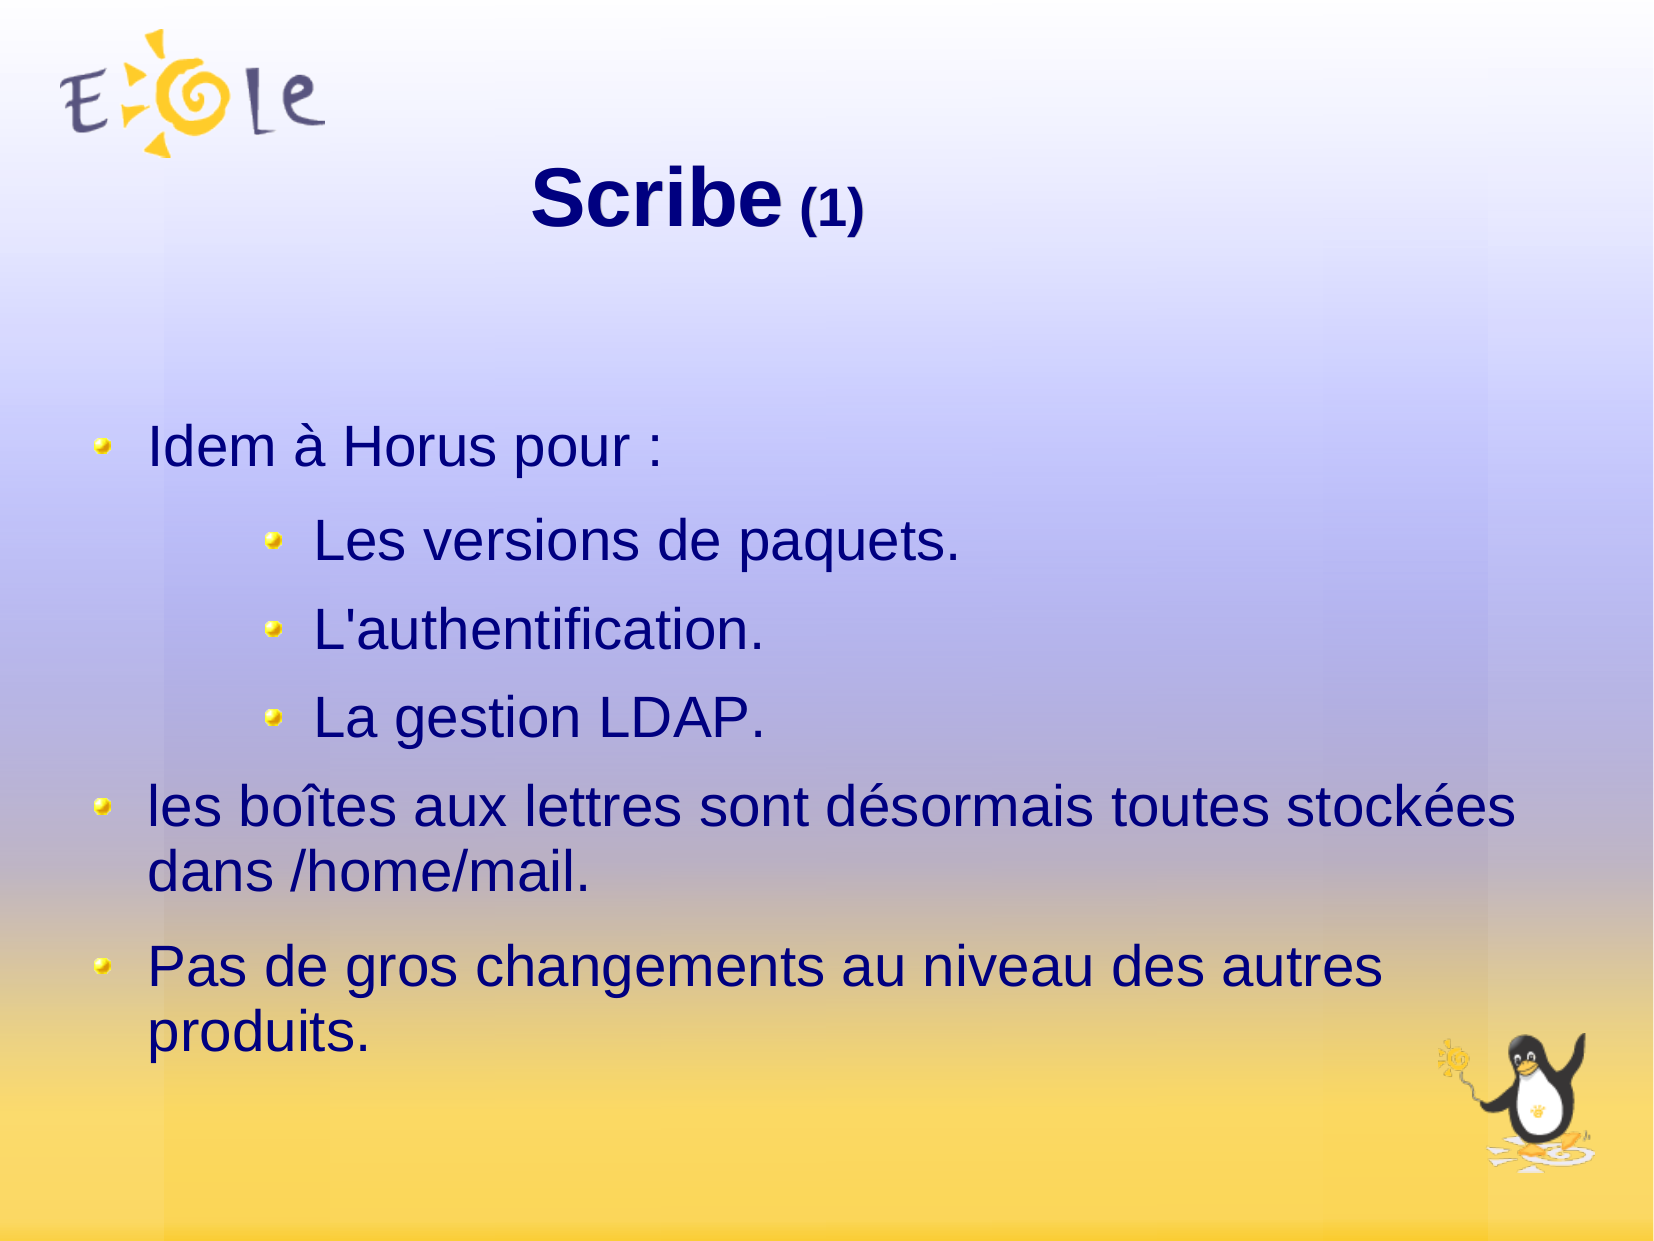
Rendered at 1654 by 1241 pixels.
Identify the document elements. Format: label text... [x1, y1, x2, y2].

text_box Scribe (1) [515, 143, 896, 266]
picture [0, 0, 1654, 1241]
list Idem à Horus pour : Les versions de paquets. L'authentification. La gestion LDAP. les boîtes aux lettres sont désormais toutes stockées dans /home/mail. Pas de gros changements au niveau des autres produits. [76, 413, 1566, 1232]
